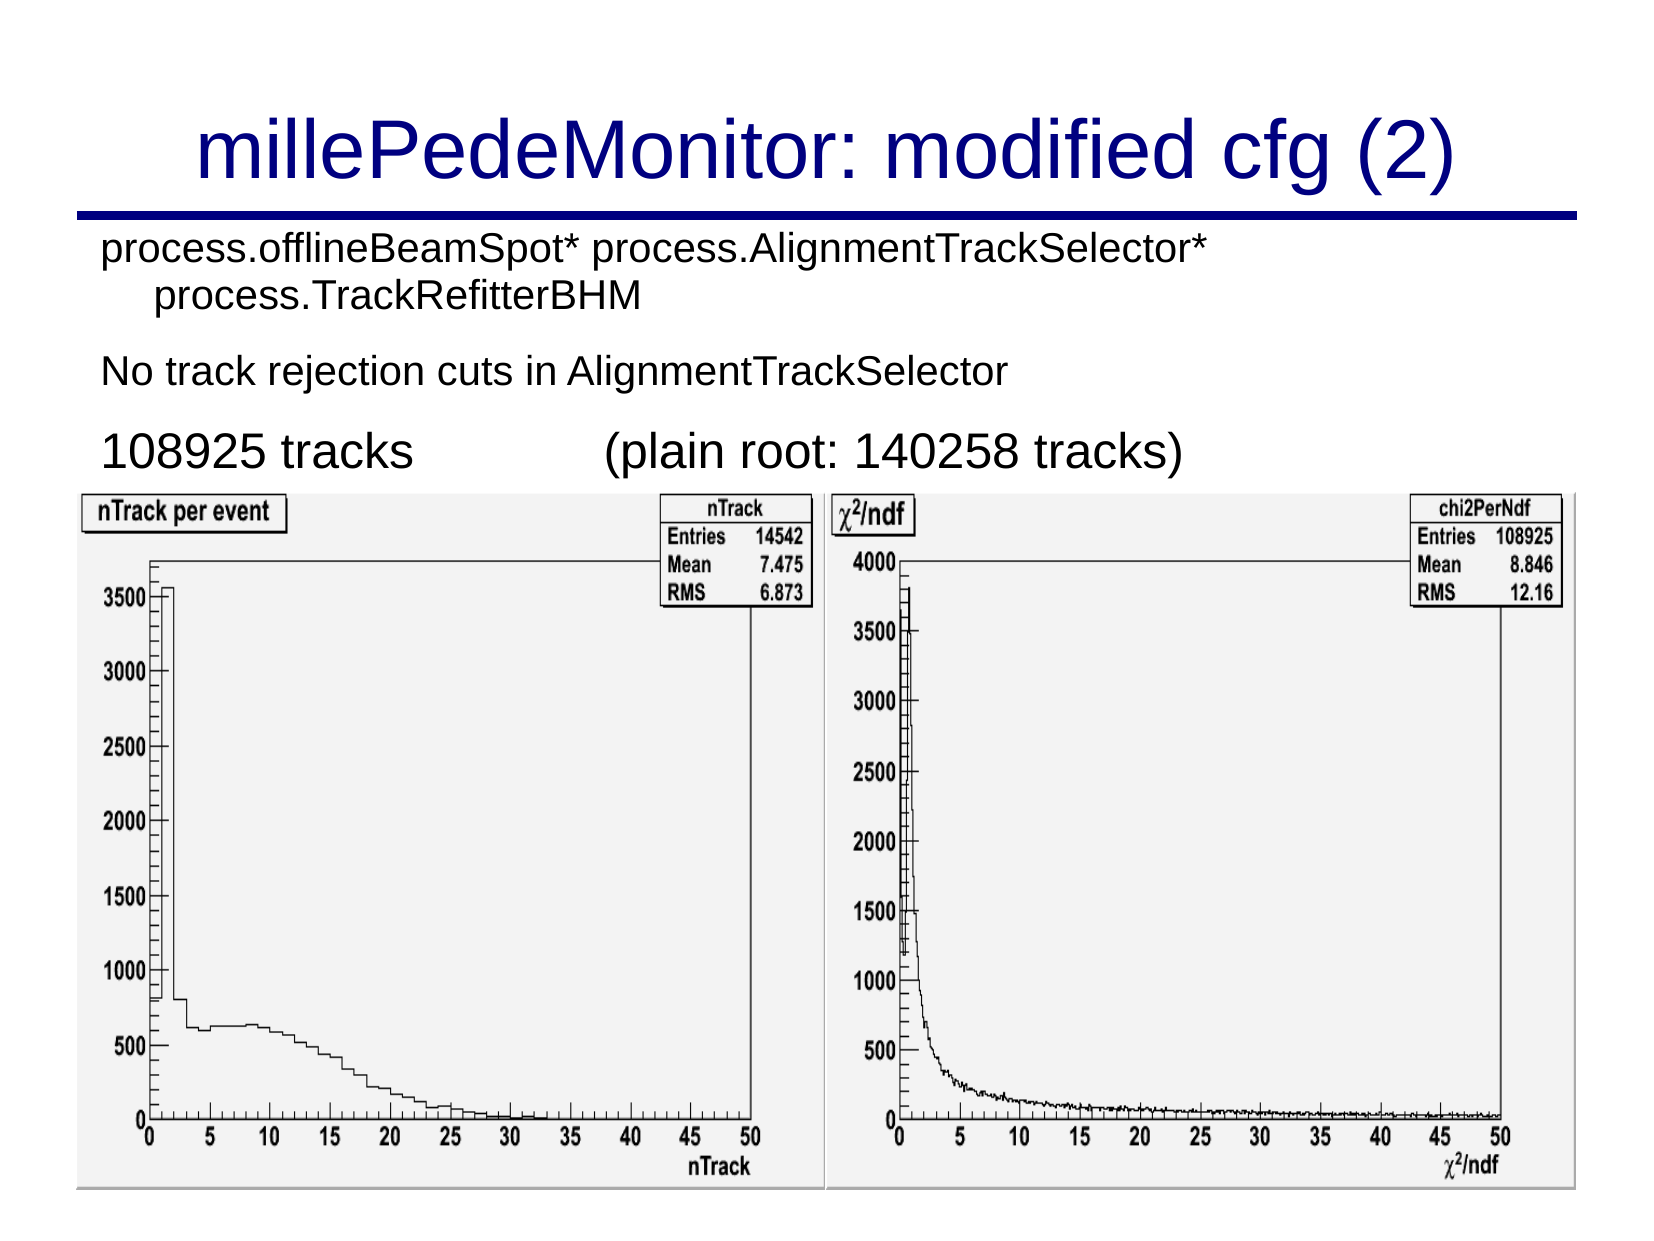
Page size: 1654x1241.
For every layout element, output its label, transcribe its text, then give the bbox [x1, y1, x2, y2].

picture [75, 491, 1576, 1190]
title millePedeMonitor: modified cfg (2) [82, 82, 1571, 218]
list process.offlineBeamSpot* process.AlignmentTrackSelector* process.TrackRefitterBHM No track rejection cuts in AlignmentTrackSelector 108925 tracks (plain root: 140258 tracks) [82, 225, 1571, 491]
